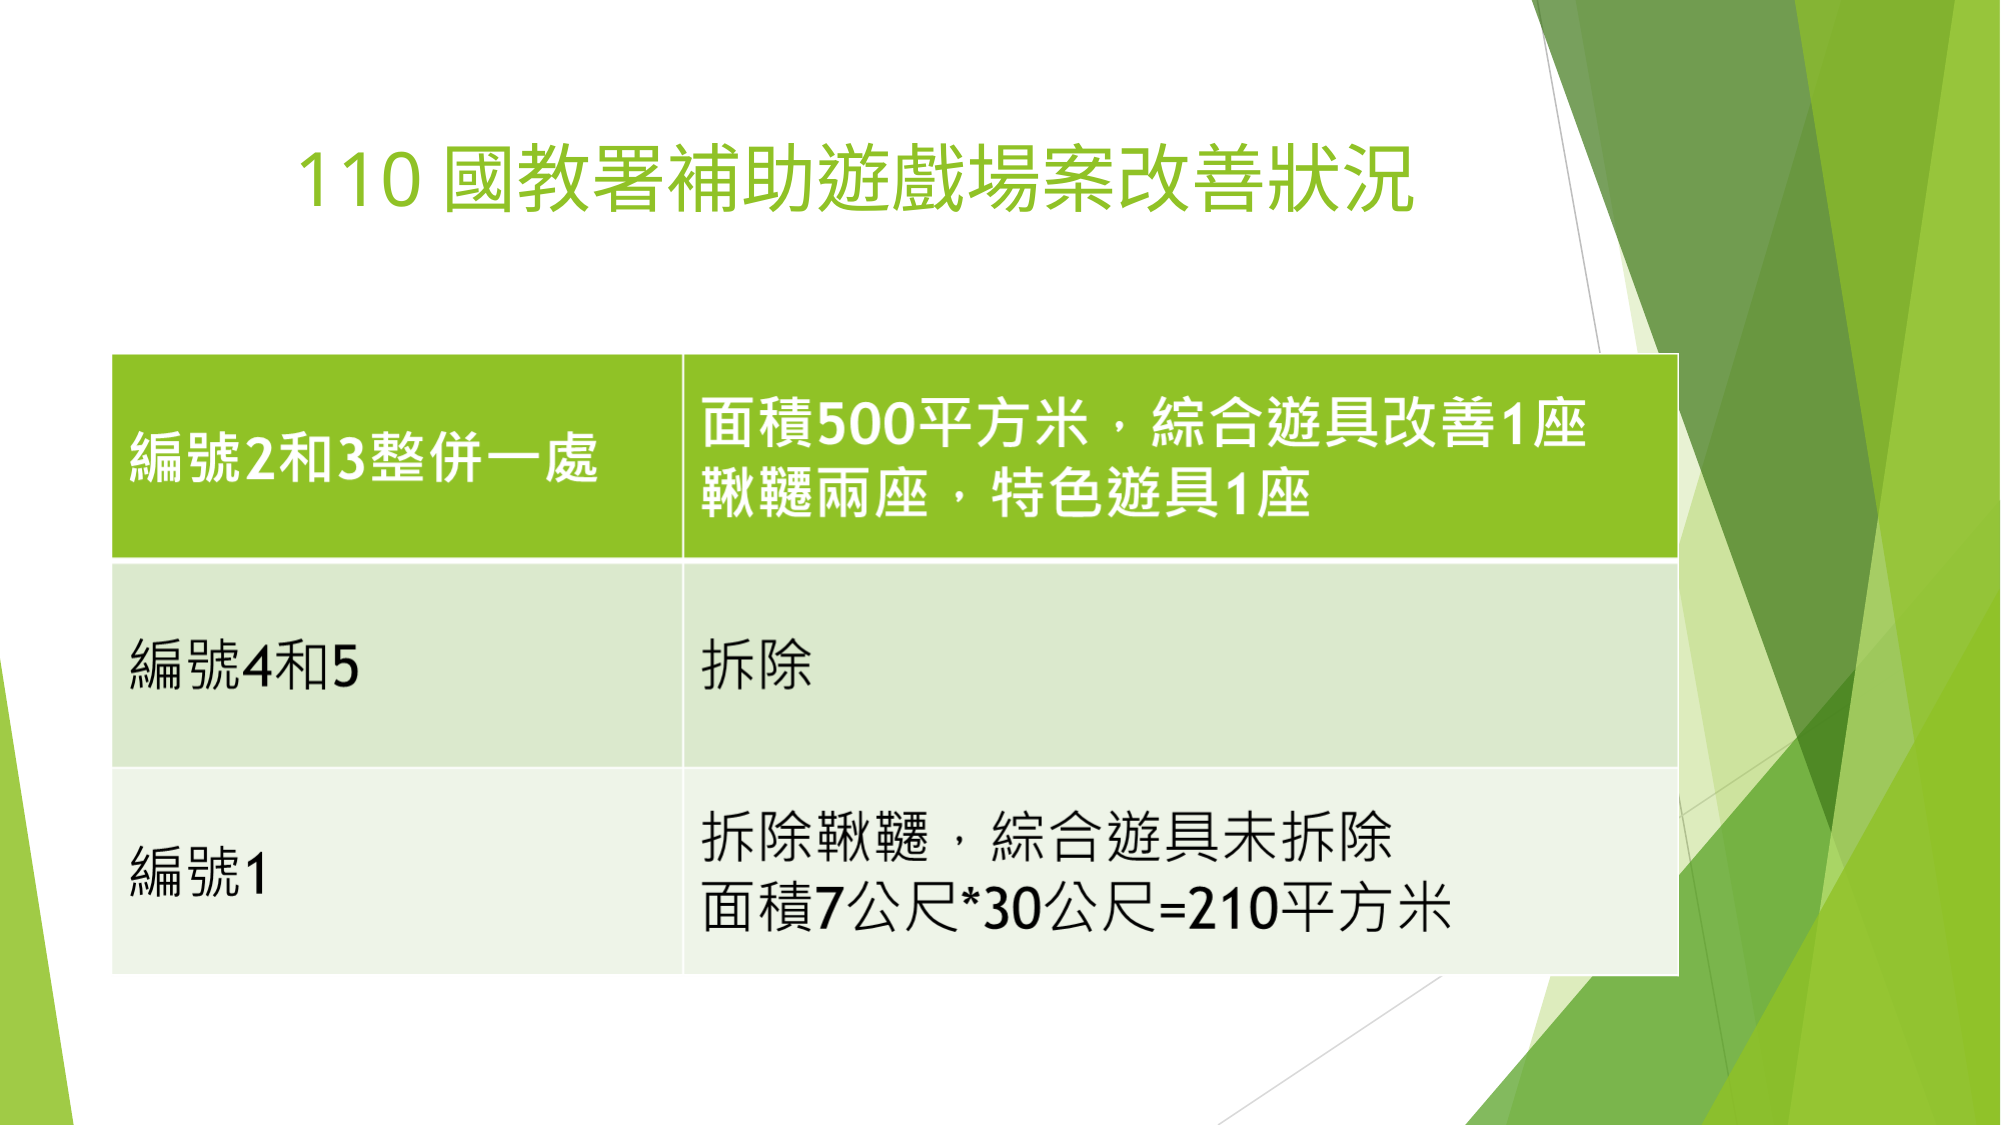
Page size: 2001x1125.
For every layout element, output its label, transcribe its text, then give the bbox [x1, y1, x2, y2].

title 110國教署補助遊戲場案改善狀況 [279, 123, 1588, 341]
picture [111, 353, 1679, 978]
